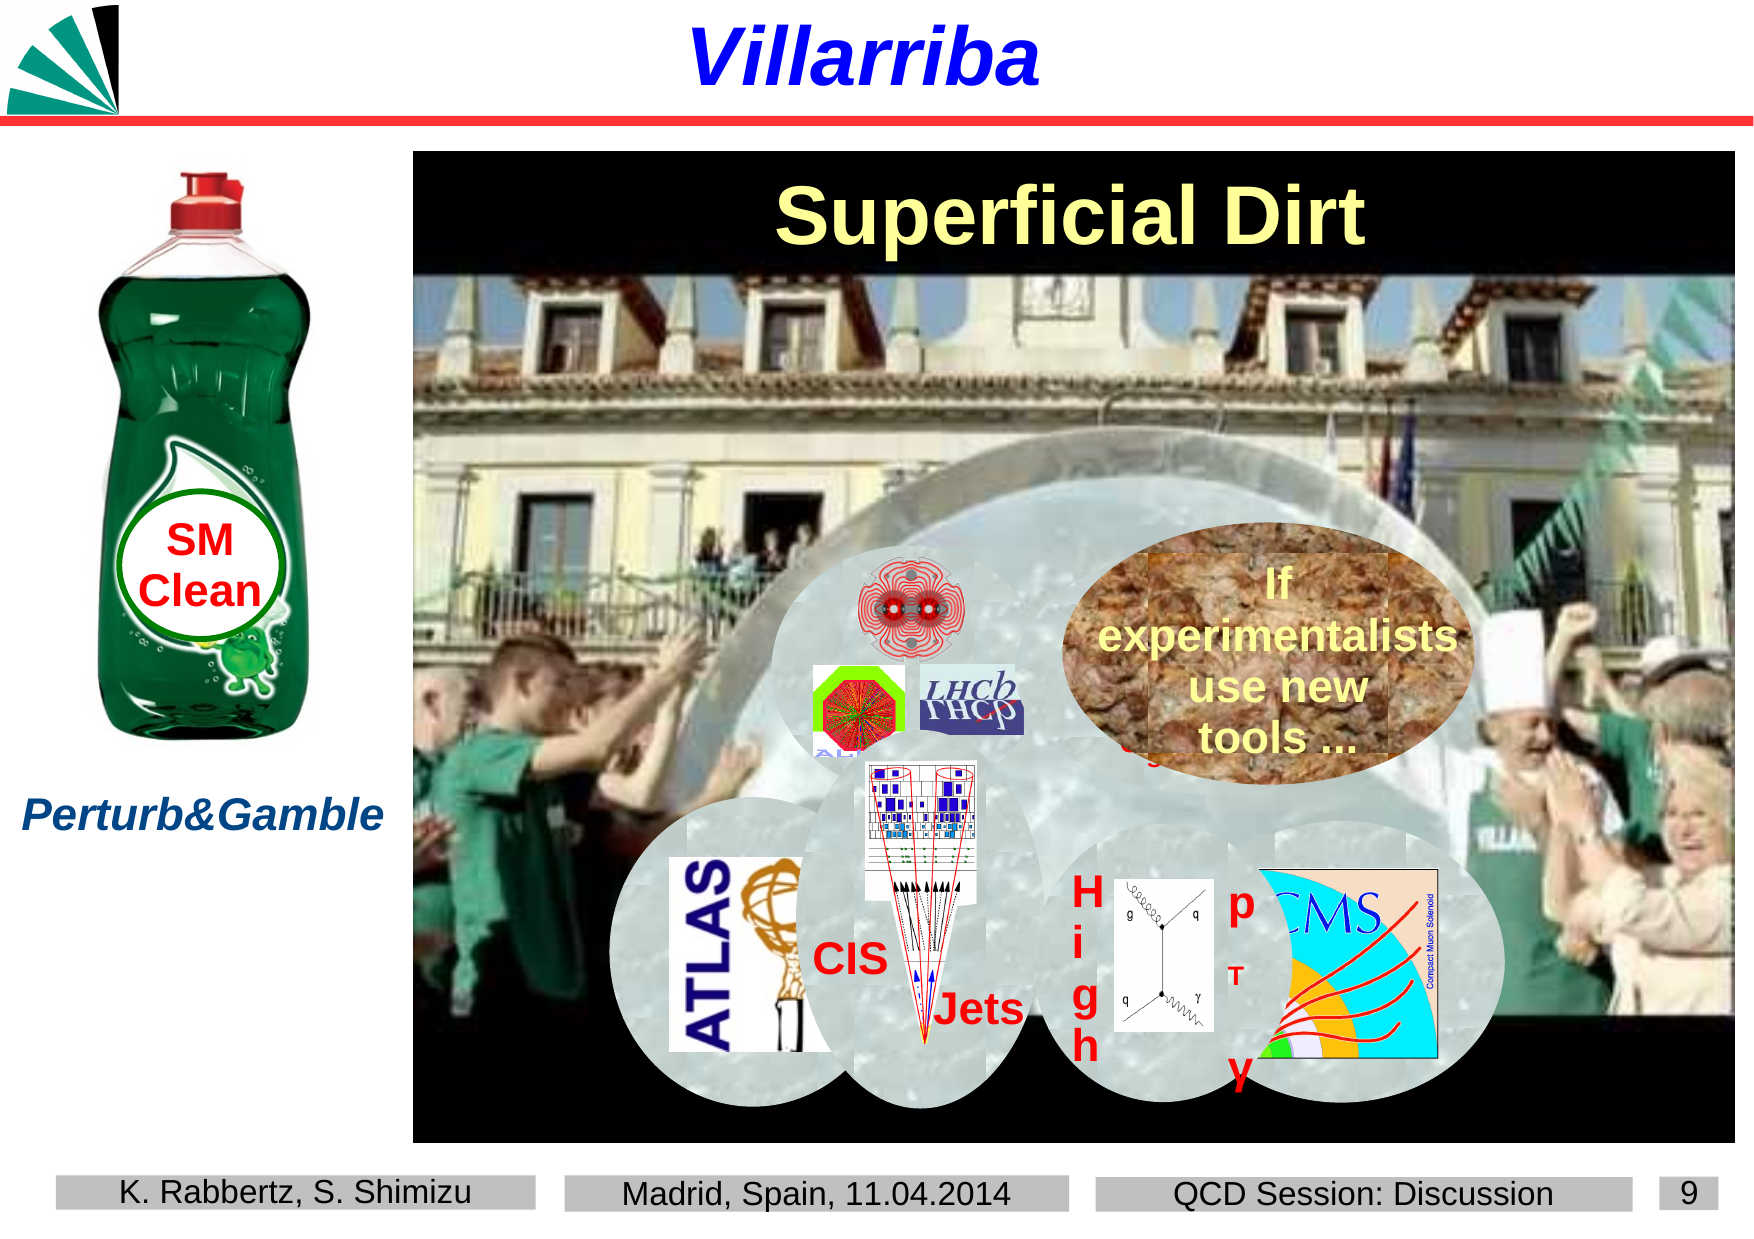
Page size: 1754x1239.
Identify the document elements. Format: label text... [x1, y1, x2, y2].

text_box SM Clean [119, 491, 282, 640]
text_box Perturb&Gamble [9, 782, 397, 846]
text_box Superficial Dirt [762, 163, 1379, 269]
text_box [1164, 791, 1255, 795]
text_box pT γ [1216, 871, 1284, 1048]
title Villarriba [123, 0, 1606, 114]
text_box If experimentalists use new tools ... [1085, 552, 1472, 791]
text_box Jets [921, 976, 1040, 1040]
picture [7, 5, 119, 116]
text_box CIS [800, 927, 906, 991]
picture [413, 151, 1735, 1143]
text_box [609, 545, 1085, 1109]
text_box [1075, 820, 1505, 1103]
picture [84, 159, 321, 752]
text_box H i g h [1059, 860, 1117, 1078]
text_box [1138, 522, 1399, 552]
